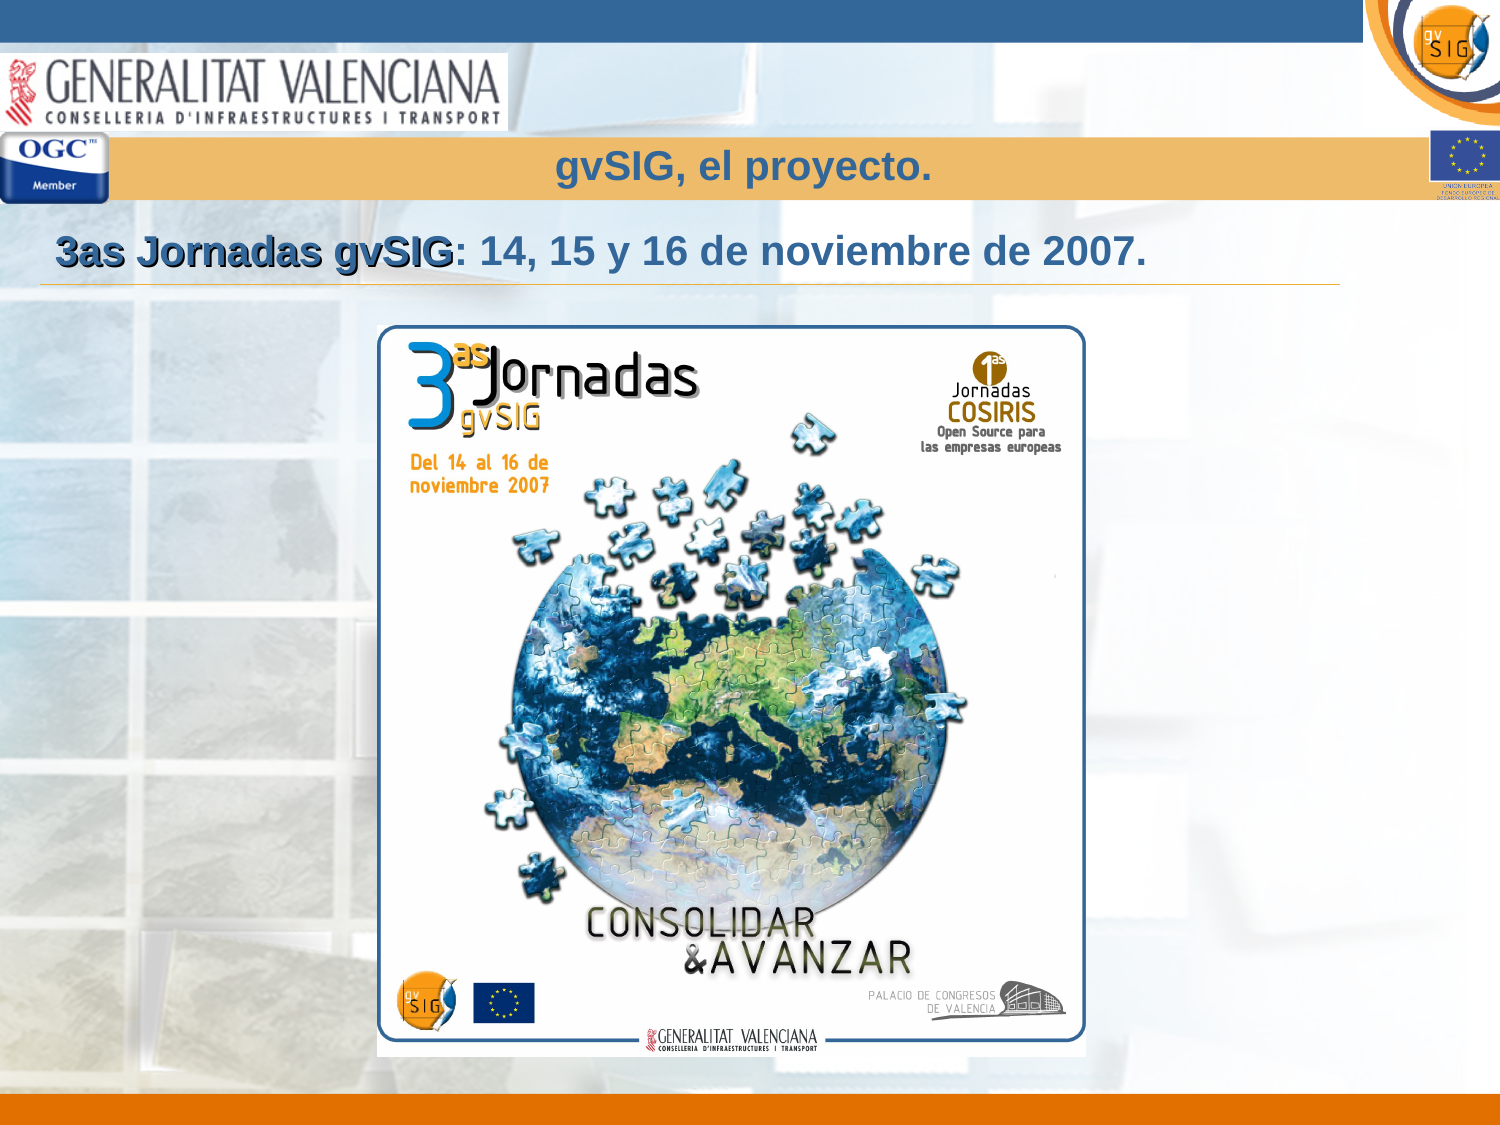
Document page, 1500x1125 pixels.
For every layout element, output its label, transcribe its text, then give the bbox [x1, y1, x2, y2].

picture [1363, 0, 1500, 127]
text_box Foto: Verónica Navarro Porter. [1491, 485, 1500, 1125]
picture [0, 53, 508, 131]
picture [377, 325, 1086, 1057]
text_box gvSIG, el proyecto. [0, 137, 1488, 203]
text_box 3as Jornadas gvSIG: 14, 15 y 16 de noviembre de 2007. [40, 222, 1196, 285]
picture [0, 132, 109, 137]
picture [1429, 129, 1500, 200]
